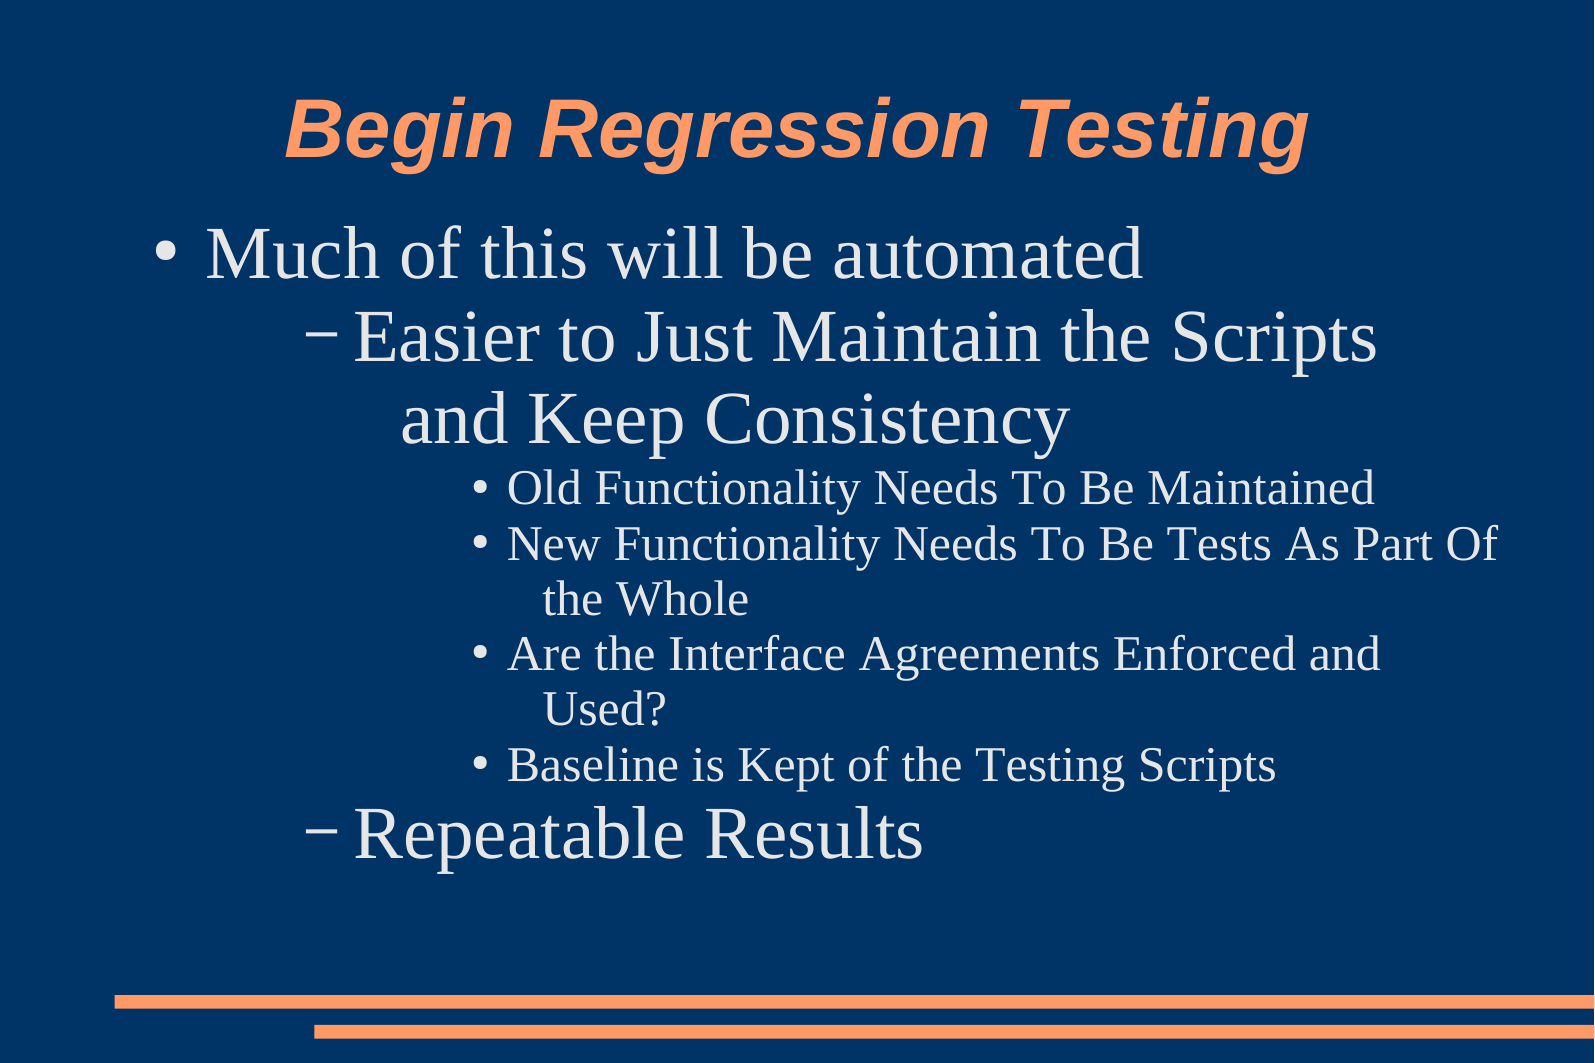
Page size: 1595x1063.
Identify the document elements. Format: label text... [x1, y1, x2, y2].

title Begin Regression Testing [117, 39, 1479, 211]
list Much of this will be automated Easier to Just Maintain the Scripts and Keep Consistency Old Functionality Needs To Be Maintained New Functionality Needs To Be Tests As Part Of the Whole Are the Interface Agreements Enforced and Used? Baseline is Kept of the Testing Scripts Repeatable Results [117, 211, 1505, 906]
